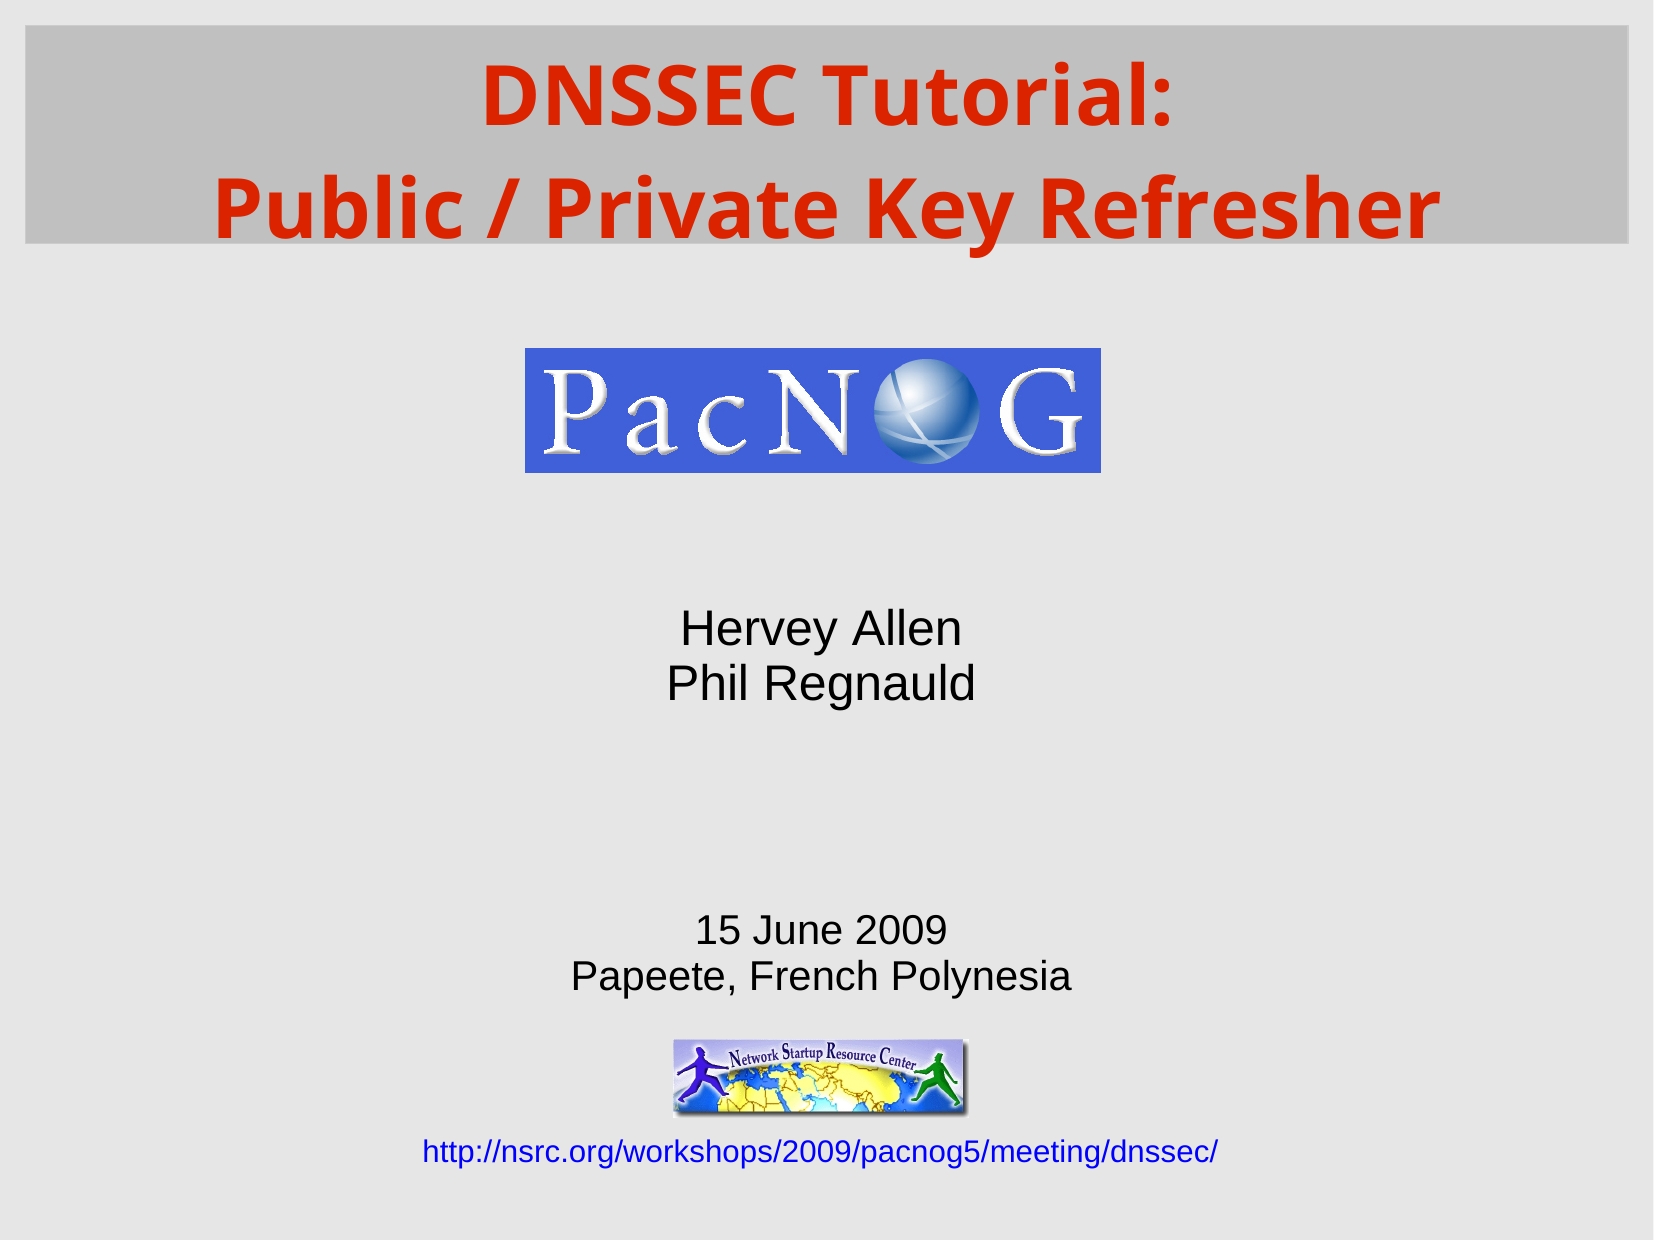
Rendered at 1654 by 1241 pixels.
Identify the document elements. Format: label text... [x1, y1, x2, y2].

picture [525, 348, 1101, 473]
title DNSSEC Tutorial: Public / Private Key Refresher [121, 46, 1534, 254]
picture [673, 1039, 969, 1118]
subtitle Hervey Allen Phil Regnauld 15 June 2009 Papeete, French Polynesia http://nsrc.org/workshops/2009/pacnog5/meeting/dnssec/ [84, 369, 1524, 1197]
